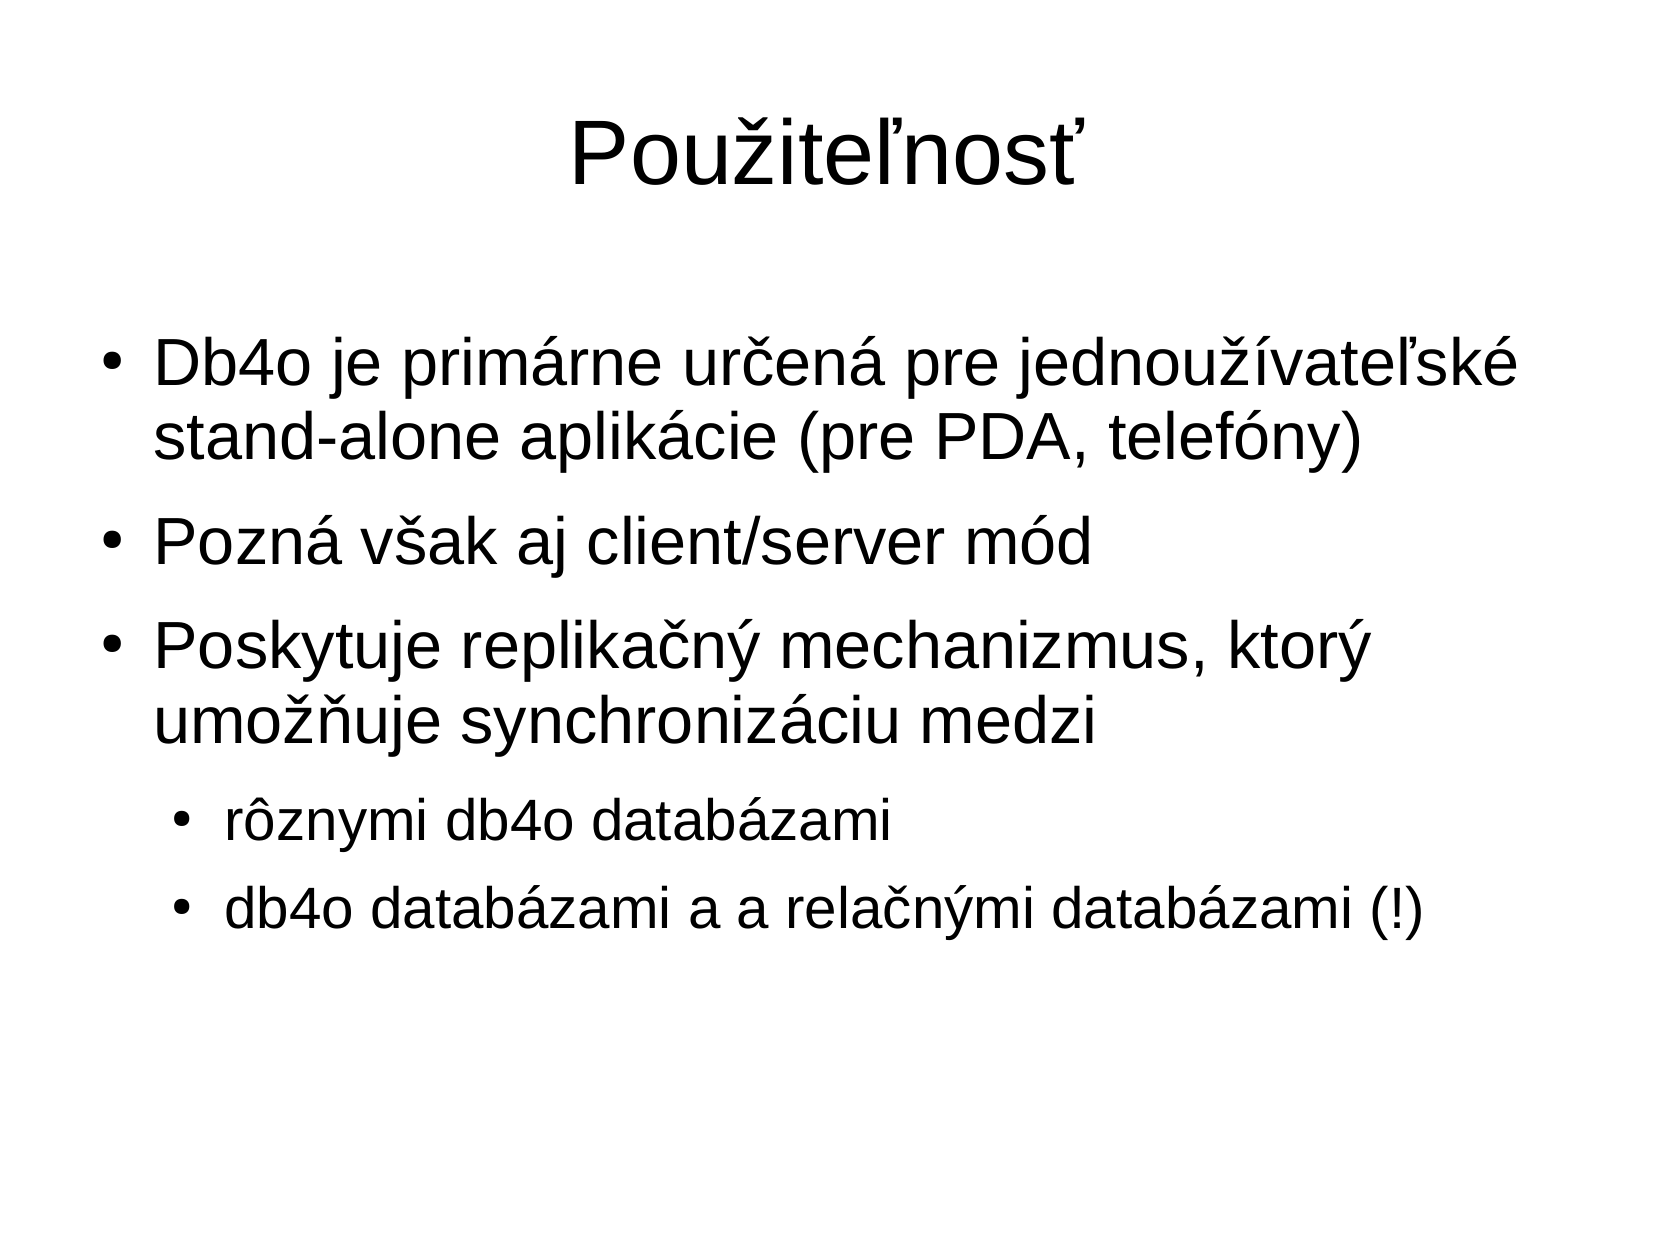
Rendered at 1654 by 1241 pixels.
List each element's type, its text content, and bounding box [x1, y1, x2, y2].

title Použiteľnosť [82, 56, 1571, 250]
list Db4o je primárne určená pre jednoužívateľské stand-alone aplikácie (pre PDA, telefóny) Pozná však aj client/server mód Poskytuje replikačný mechanizmus, ktorý umožňuje synchronizáciu medzi rôznymi db4o databázami db4o databázami a a relačnými databázami (!) [82, 324, 1571, 1109]
